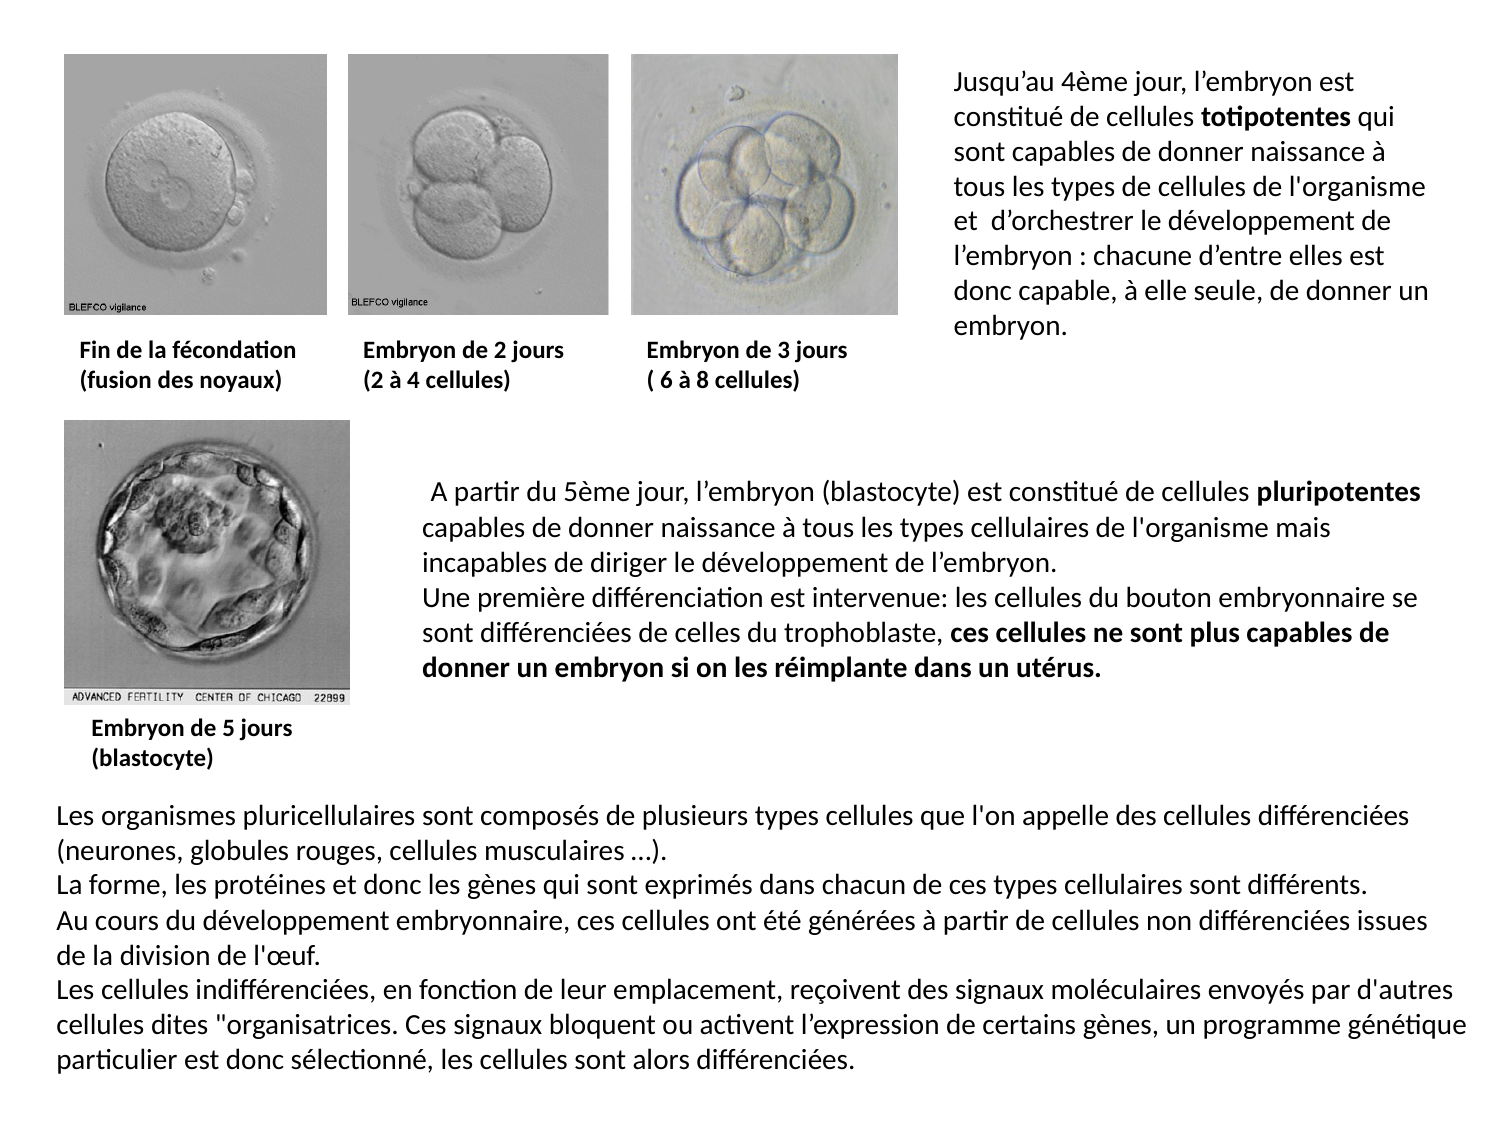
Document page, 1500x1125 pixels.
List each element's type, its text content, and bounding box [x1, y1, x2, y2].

picture [348, 54, 609, 315]
text_box Fin de la fécondation (fusion des noyaux) [64, 326, 396, 401]
picture [64, 420, 350, 705]
text_box Embryon de 2 jours (2 à 4 cellules) [396, 326, 597, 401]
text_box A partir du 5ème jour, l’embryon (blastocyte) est constitué de cellules pluripotentes capables de donner naissance à tous les types cellulaires de l'organisme mais incapables de diriger le développement de l’embryon. Une première différenciation est intervenue: les cellules du bouton embryonnaire se sont différenciées de celles du trophoblaste, ces cellules ne sont plus capables de donner un embryon si on les réimplante dans un utérus. [407, 456, 1453, 691]
text_box Les organismes pluricellulaires sont composés de plusieurs types cellules que l'on appelle des cellules différenciées (neurones, globules rouges, cellules musculaires …). La forme, les protéines et donc les gènes qui sont exprimés dans chacun de ces types cellulaires sont différents. Au cours du développement embryonnaire, ces cellules ont été générées à partir de cellules non différenciées issues de la division de l'œuf. Les cellules indifférenciées, en fonction de leur emplacement, reçoivent des signaux moléculaires envoyés par d'autres cellules dites "organisatrices. Ces signaux bloquent ou activent l’expression de certains gènes, un programme génétique particulier est donc sélectionné, les cellules sont alors différenciées. [41, 788, 1500, 1084]
text_box Embryon de 3 jours ( 6 à 8 cellules) [631, 326, 892, 401]
text_box Embryon de 5 jours (blastocyte) [76, 704, 349, 779]
picture [64, 54, 327, 315]
text_box Jusqu’au 4ème jour, l’embryon est constitué de cellules totipotentes qui sont capables de donner naissance à tous les types de cellules de l'organisme et d’orchestrer le développement de l’embryon : chacune d’entre elles est donc capable, à elle seule, de donner un embryon. [938, 54, 1459, 440]
picture [631, 54, 898, 315]
